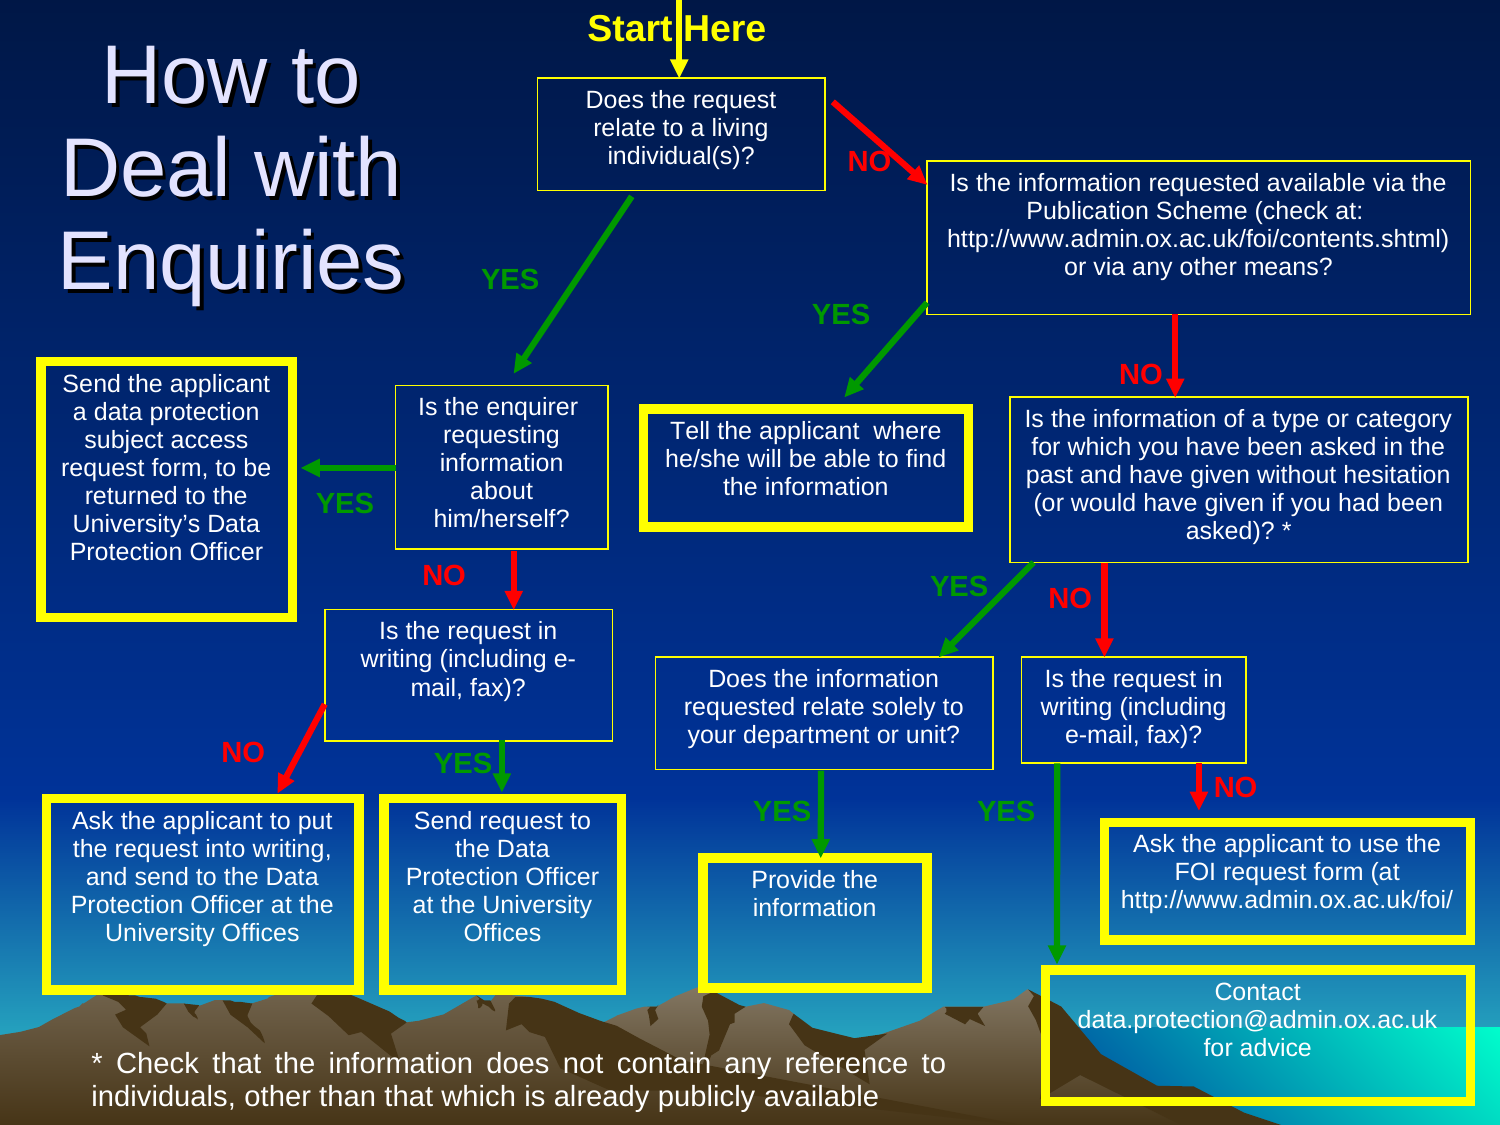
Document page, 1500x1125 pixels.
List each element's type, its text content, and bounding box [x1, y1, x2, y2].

text_box Ask the applicant to put the request into writing, and send to the Data Protection Officer at the University Offices [46, 798, 359, 990]
text_box Send request to the Data Protection Officer at the University Offices [383, 798, 622, 990]
text_box YES [962, 786, 1051, 836]
text_box Does the request relate to a living individual(s)? [537, 78, 826, 191]
text_box Tell the applicant where he/she will be able to find the information [643, 408, 969, 528]
text_box Send the applicant a data protection subject access request form, to be returned to the University’s Data Protection Officer [41, 361, 293, 618]
text_box YES [419, 741, 499, 788]
text_box YES [738, 786, 827, 836]
text_box YES [301, 479, 390, 528]
text_box YES [915, 562, 1004, 611]
text_box YES [466, 255, 555, 304]
text_box YES [797, 290, 887, 340]
text_box Is the information requested available via the Publication Scheme (check at: http://www.admin.ox.ac.uk/foi/contents.shtml) or via any other means? [927, 160, 1471, 315]
text_box NO [1108, 574, 1117, 623]
text_box NO [1198, 763, 1273, 812]
text_box NO [1104, 350, 1174, 397]
text_box Start Here [572, 0, 782, 58]
text_box Does the information requested relate solely to your department or unit? [655, 656, 993, 770]
text_box NO [206, 727, 280, 777]
text_box * Check that the information does not contain any reference to individuals, other than that which is already publicly available [76, 1039, 963, 1121]
text_box Is the information of a type or category for which you have been asked in the past and have given without hesitation (or would have given if you had been asked)? * [1009, 397, 1468, 563]
text_box Is the enquirer requesting information about him/herself? [395, 385, 609, 550]
text_box NO [832, 137, 907, 186]
text_box Is the request in writing (including e-mail, fax)? [1021, 657, 1247, 764]
text_box Provide the information [702, 857, 928, 988]
text_box NO [407, 550, 481, 600]
text_box Ask the applicant to use the FOI request form (at http://www.admin.ox.ac.uk/foi/ [1104, 822, 1471, 940]
text_box Contact data.protection@admin.ox.ac.uk for advice [1045, 969, 1471, 1102]
text_box NO [1033, 574, 1101, 623]
text_box Is the request in writing (including e-mail, fax)? [324, 609, 613, 741]
